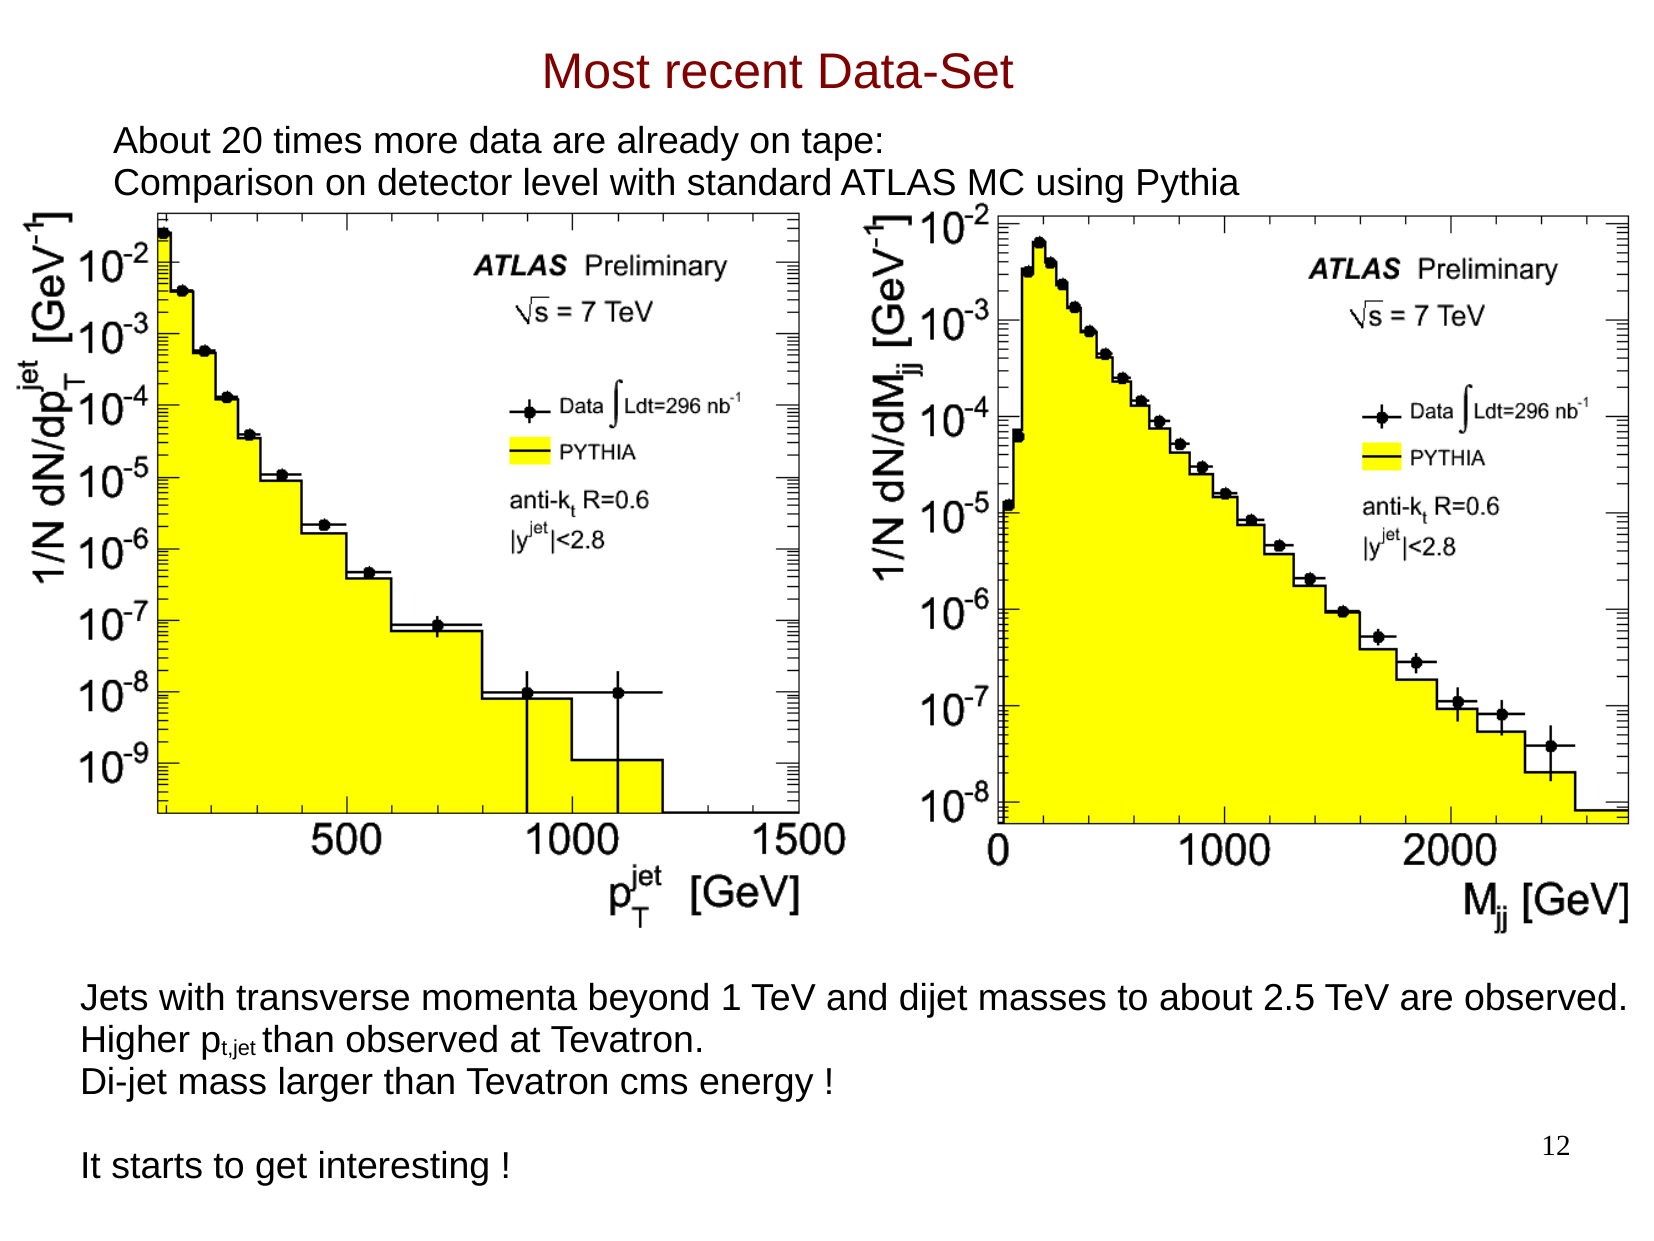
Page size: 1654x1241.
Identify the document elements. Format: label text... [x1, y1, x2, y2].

text_box About 20 times more data are already on tape: Comparison on detector level with standard ATLAS MC using Pythia [98, 112, 1255, 212]
picture [9, 159, 1654, 950]
text_box Jets with transverse momenta beyond 1 TeV and dijet masses to about 2.5 TeV are observed. Higher pt,jet than observed at Tevatron. Di-jet mass larger than Tevatron cms energy ! It starts to get interesting ! [65, 969, 1644, 1207]
text_box Most recent Data-Set [526, 13, 1051, 112]
